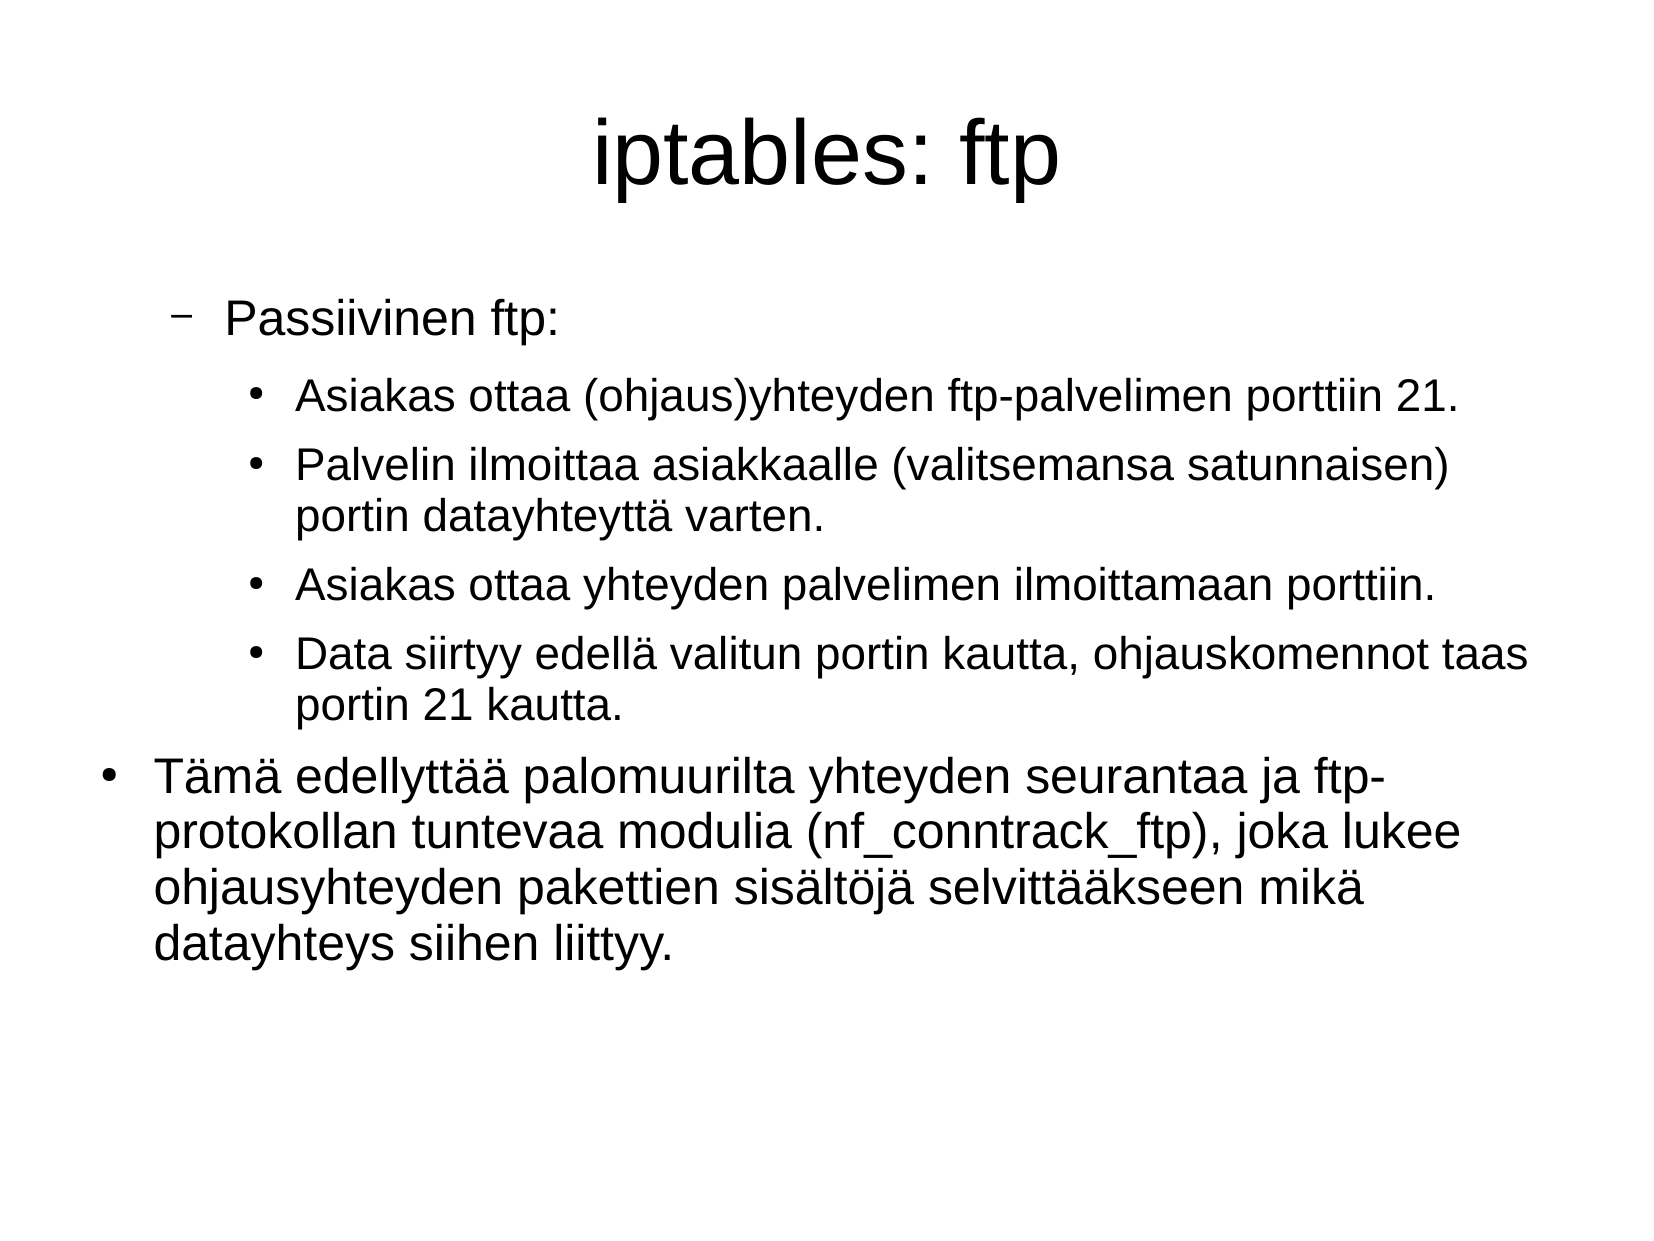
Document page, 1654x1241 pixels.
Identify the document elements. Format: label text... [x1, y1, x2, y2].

title iptables: ftp [82, 49, 1571, 257]
list Passiivinen ftp: Asiakas ottaa (ohjaus)yhteyden ftp-palvelimen porttiin 21. Palvelin ilmoittaa asiakkaalle (valitsemansa satunnaisen) portin datayhteyttä varten. Asiakas ottaa yhteyden palvelimen ilmoittamaan porttiin. Data siirtyy edellä valitun portin kautta, ohjauskomennot taas portin 21 kautta. Tämä edellyttää palomuurilta yhteyden seurantaa ja ftp-protokollan tuntevaa modulia (nf_conntrack_ftp), joka lukee ohjausyhteyden pakettien sisältöjä selvittääkseen mikä datayhteys siihen liittyy. [82, 290, 1571, 1010]
